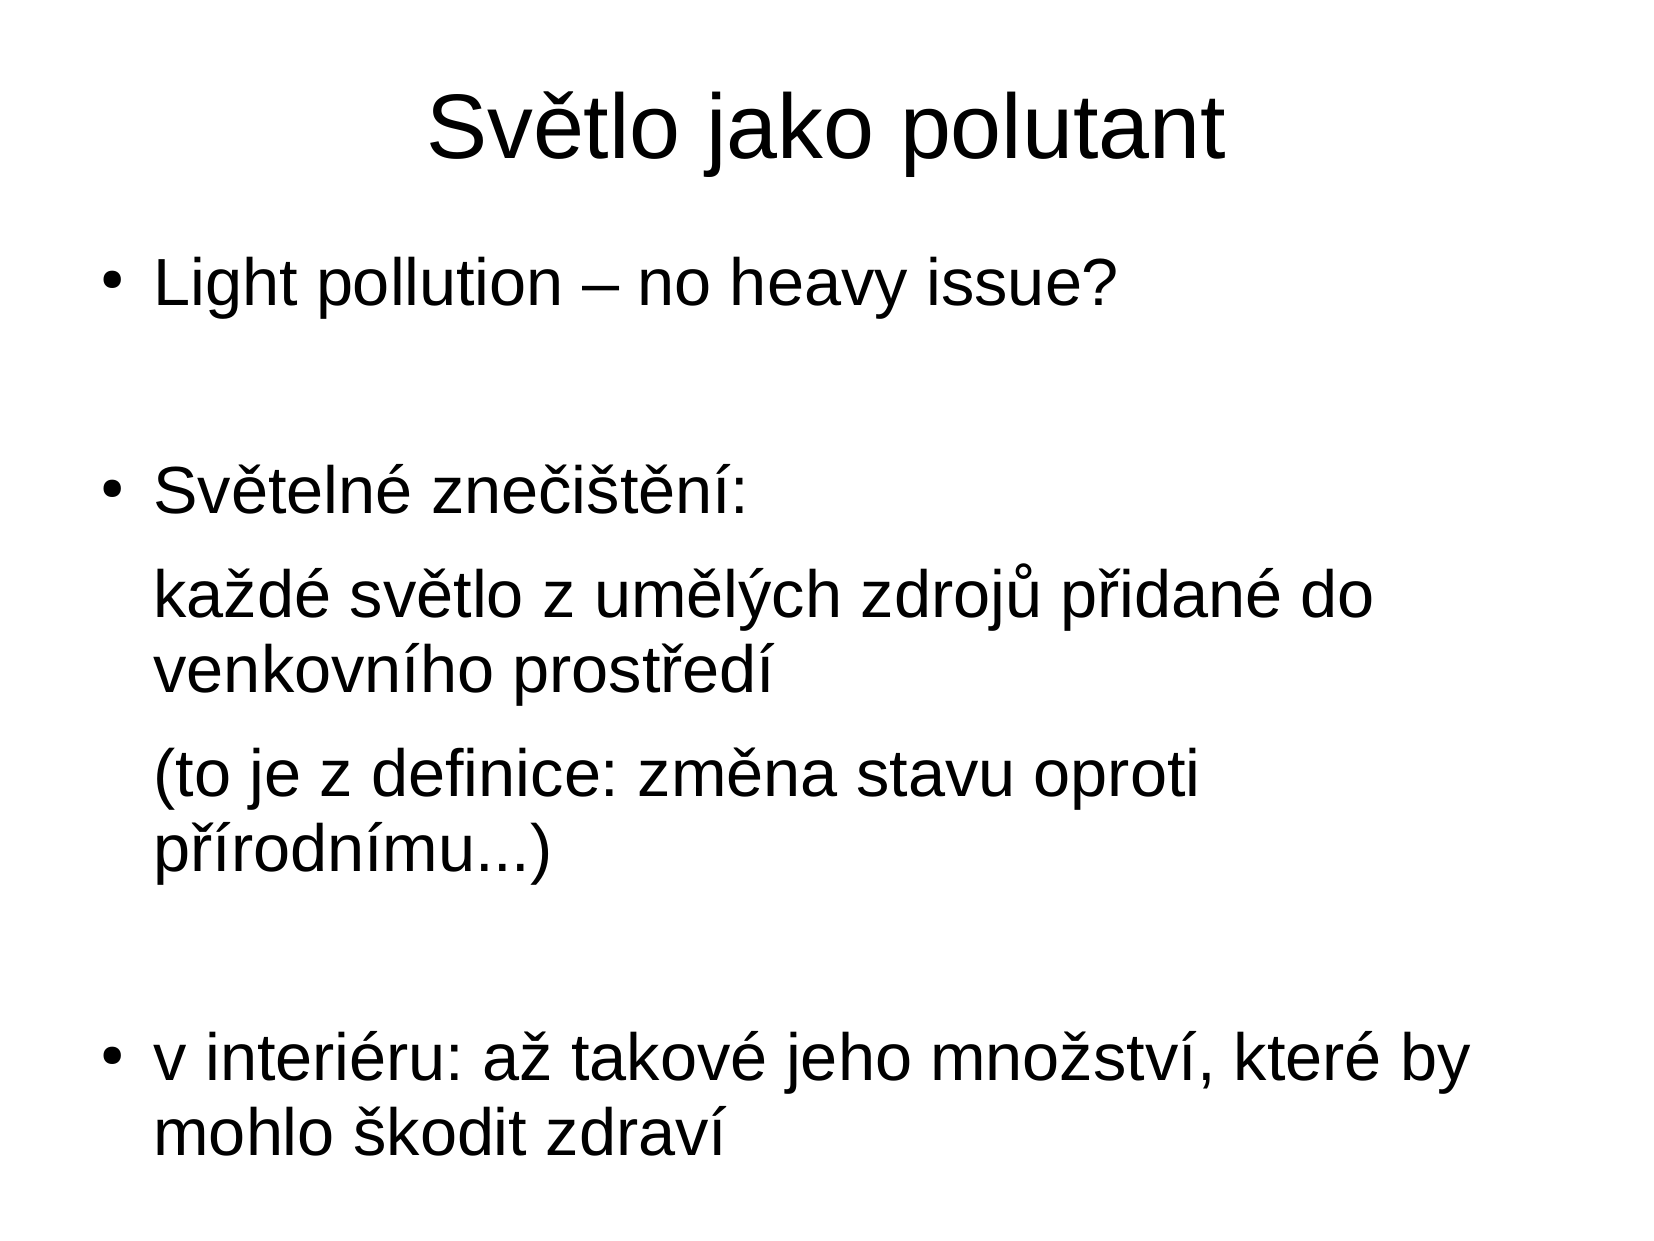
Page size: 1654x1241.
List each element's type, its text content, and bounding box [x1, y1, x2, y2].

title Světlo jako polutant [82, 23, 1571, 231]
list Light pollution – no heavy issue? Světelné znečištění: každé světlo z umělých zdrojů přidané do venkovního prostředí (to je z definice: změna stavu oproti přírodnímu...) v interiéru: až takové jeho množství, které by mohlo škodit zdraví [82, 244, 1571, 1170]
